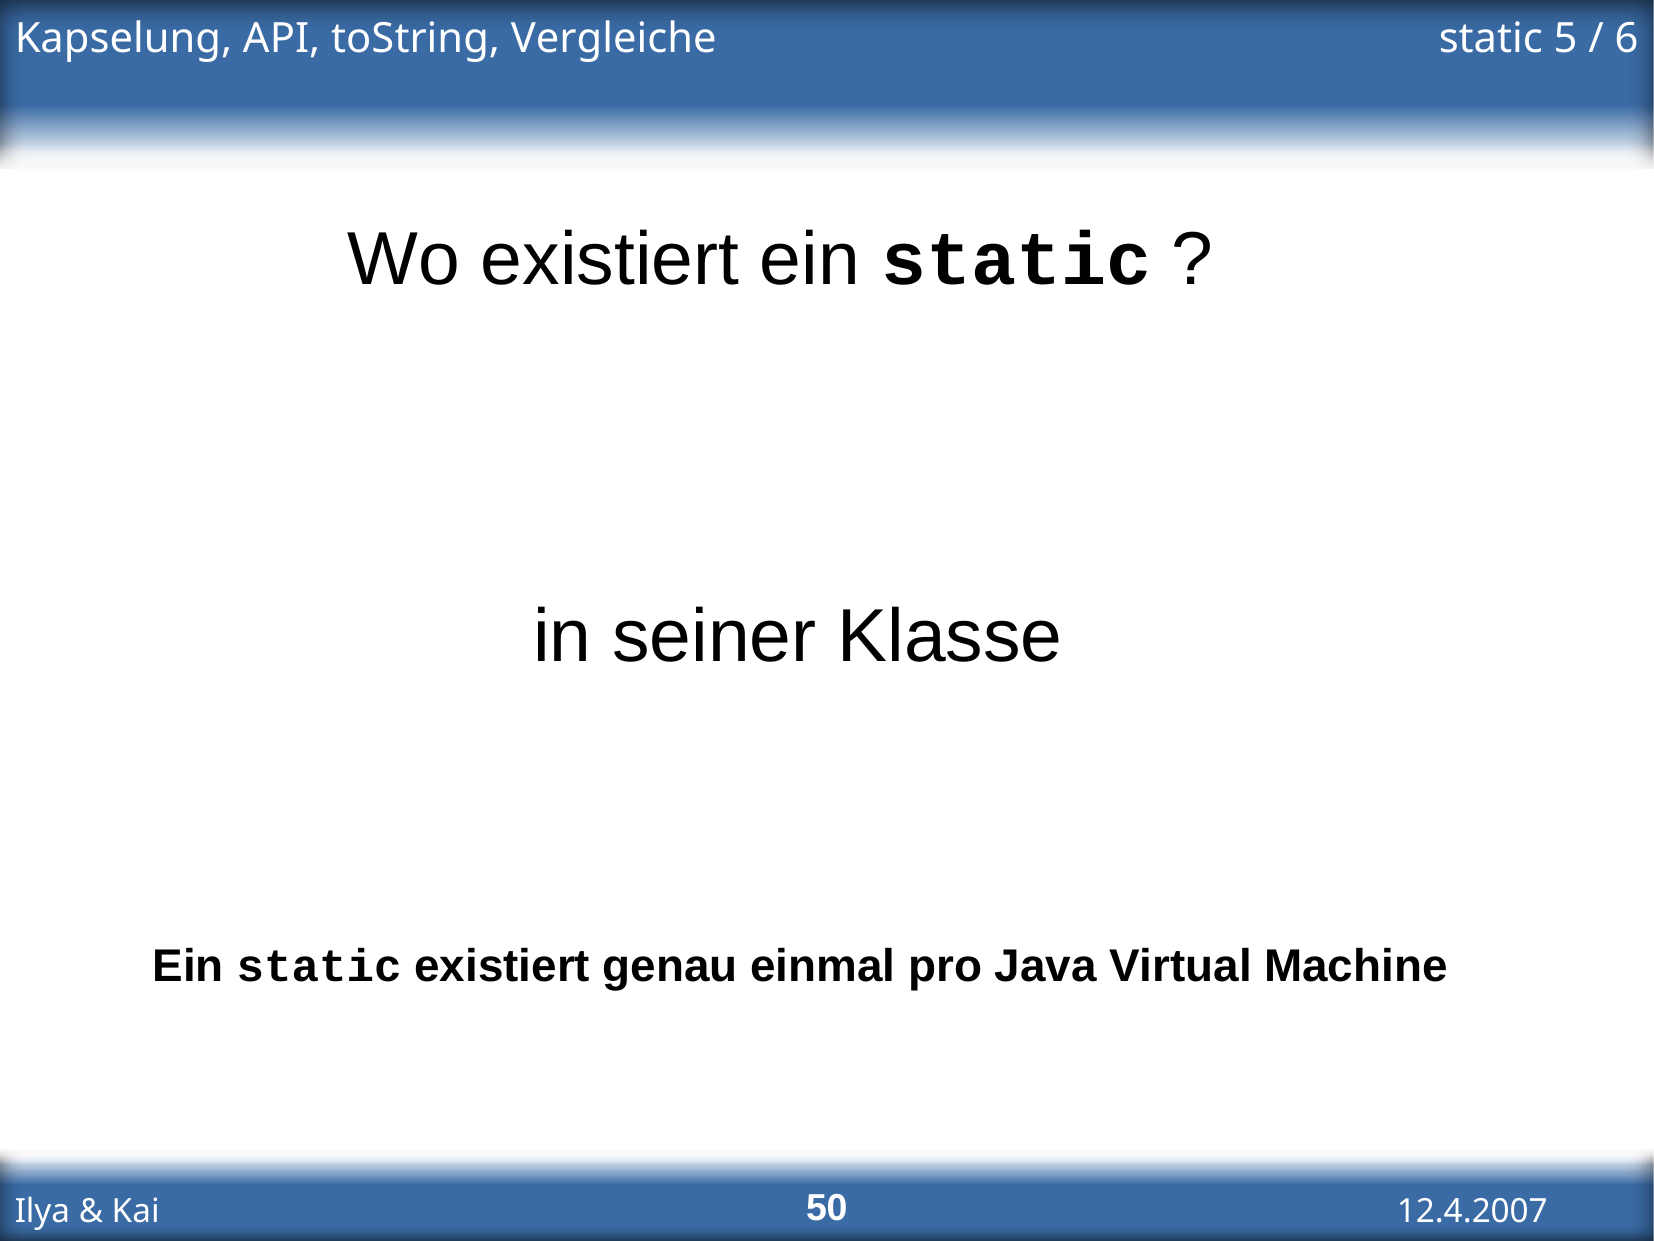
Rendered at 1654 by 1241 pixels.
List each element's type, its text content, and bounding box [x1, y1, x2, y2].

picture [0, 0, 1654, 169]
picture [0, 1149, 1654, 1241]
text_box Ein static existiert genau einmal pro Java Virtual Machine [138, 932, 1516, 1010]
text_box static 5 / 6 [1226, 0, 1654, 73]
text_box Wo existiert ein static ? [333, 209, 1321, 326]
text_box in seiner Klasse [518, 585, 1136, 695]
